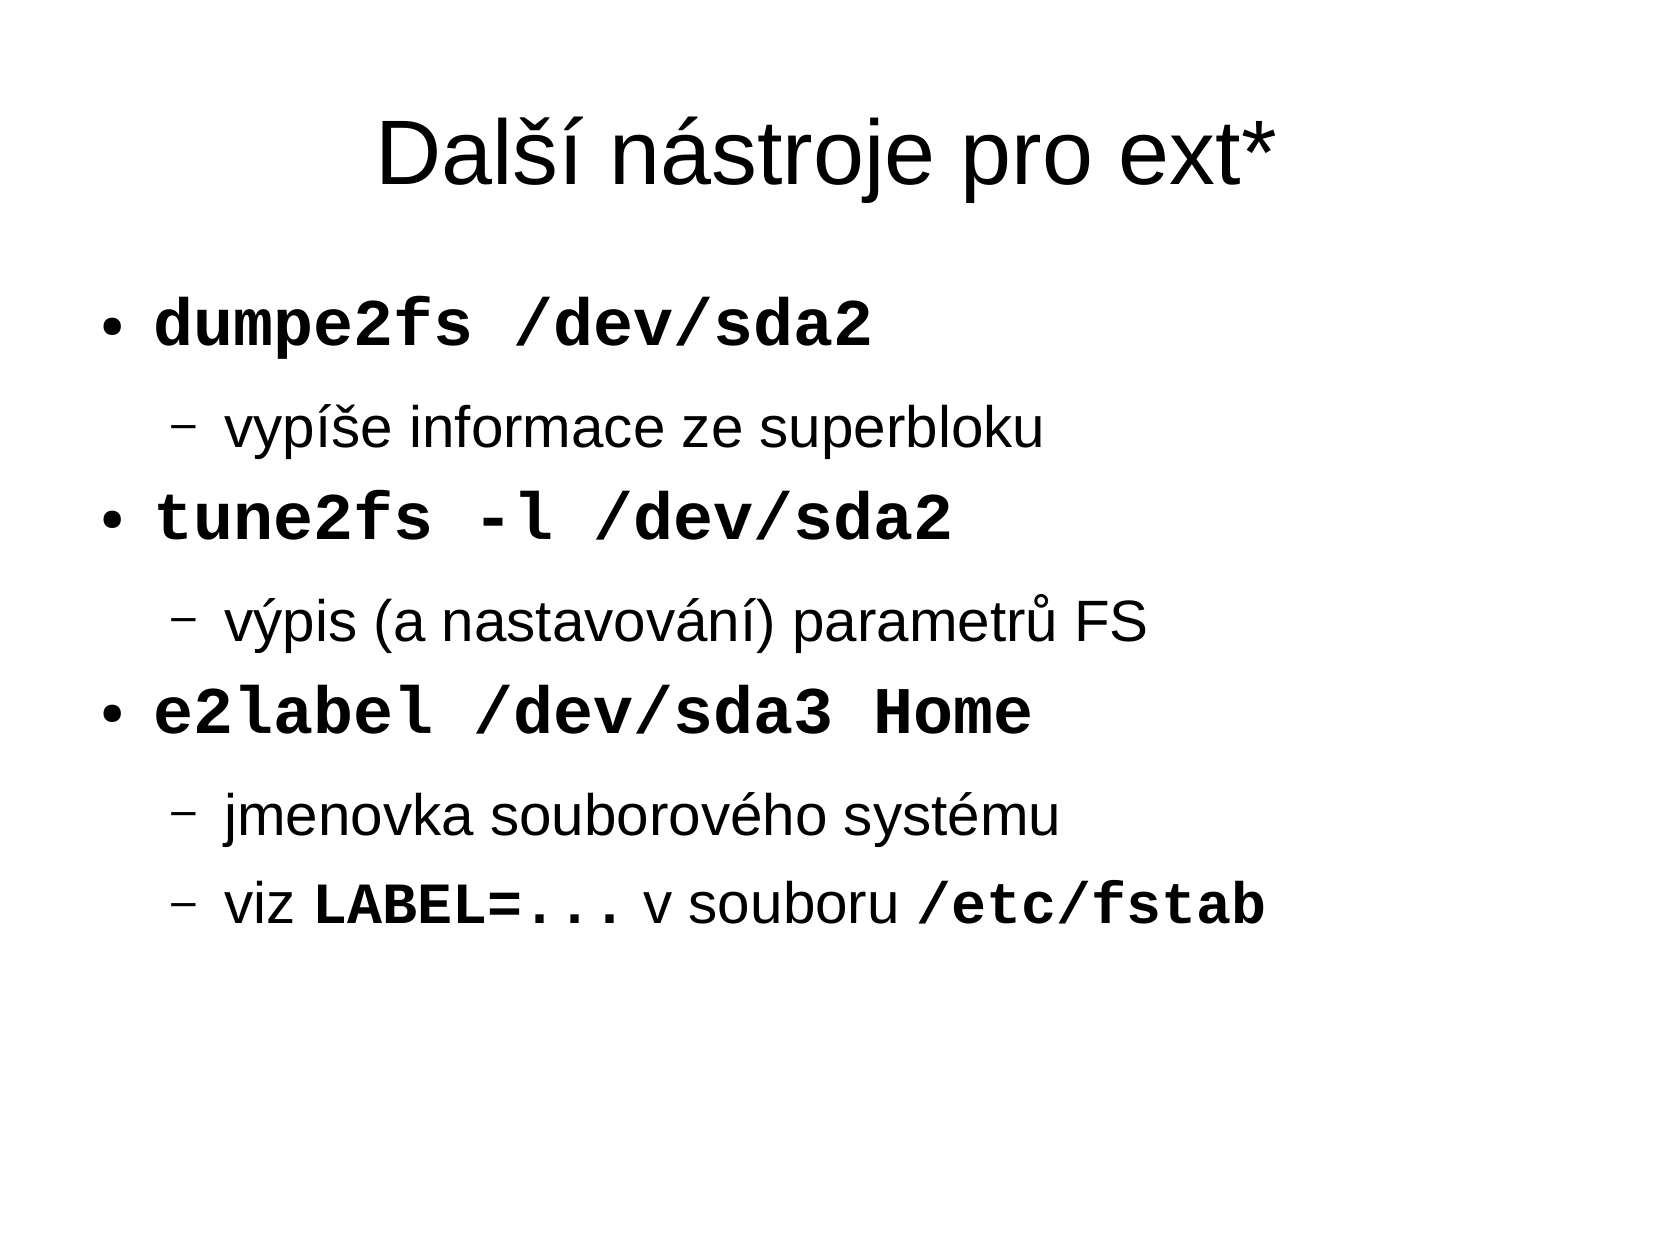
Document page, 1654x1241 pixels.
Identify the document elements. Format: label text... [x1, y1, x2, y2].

list dumpe2fs /dev/sda2 vypíše informace ze superbloku tune2fs -l /dev/sda2 výpis (a nastavování) parametrů FS e2label /dev/sda3 Home jmenovka souborového systému viz LABEL=... v souboru /etc/fstab [82, 290, 1571, 1010]
title Další nástroje pro ext* [82, 49, 1571, 257]
